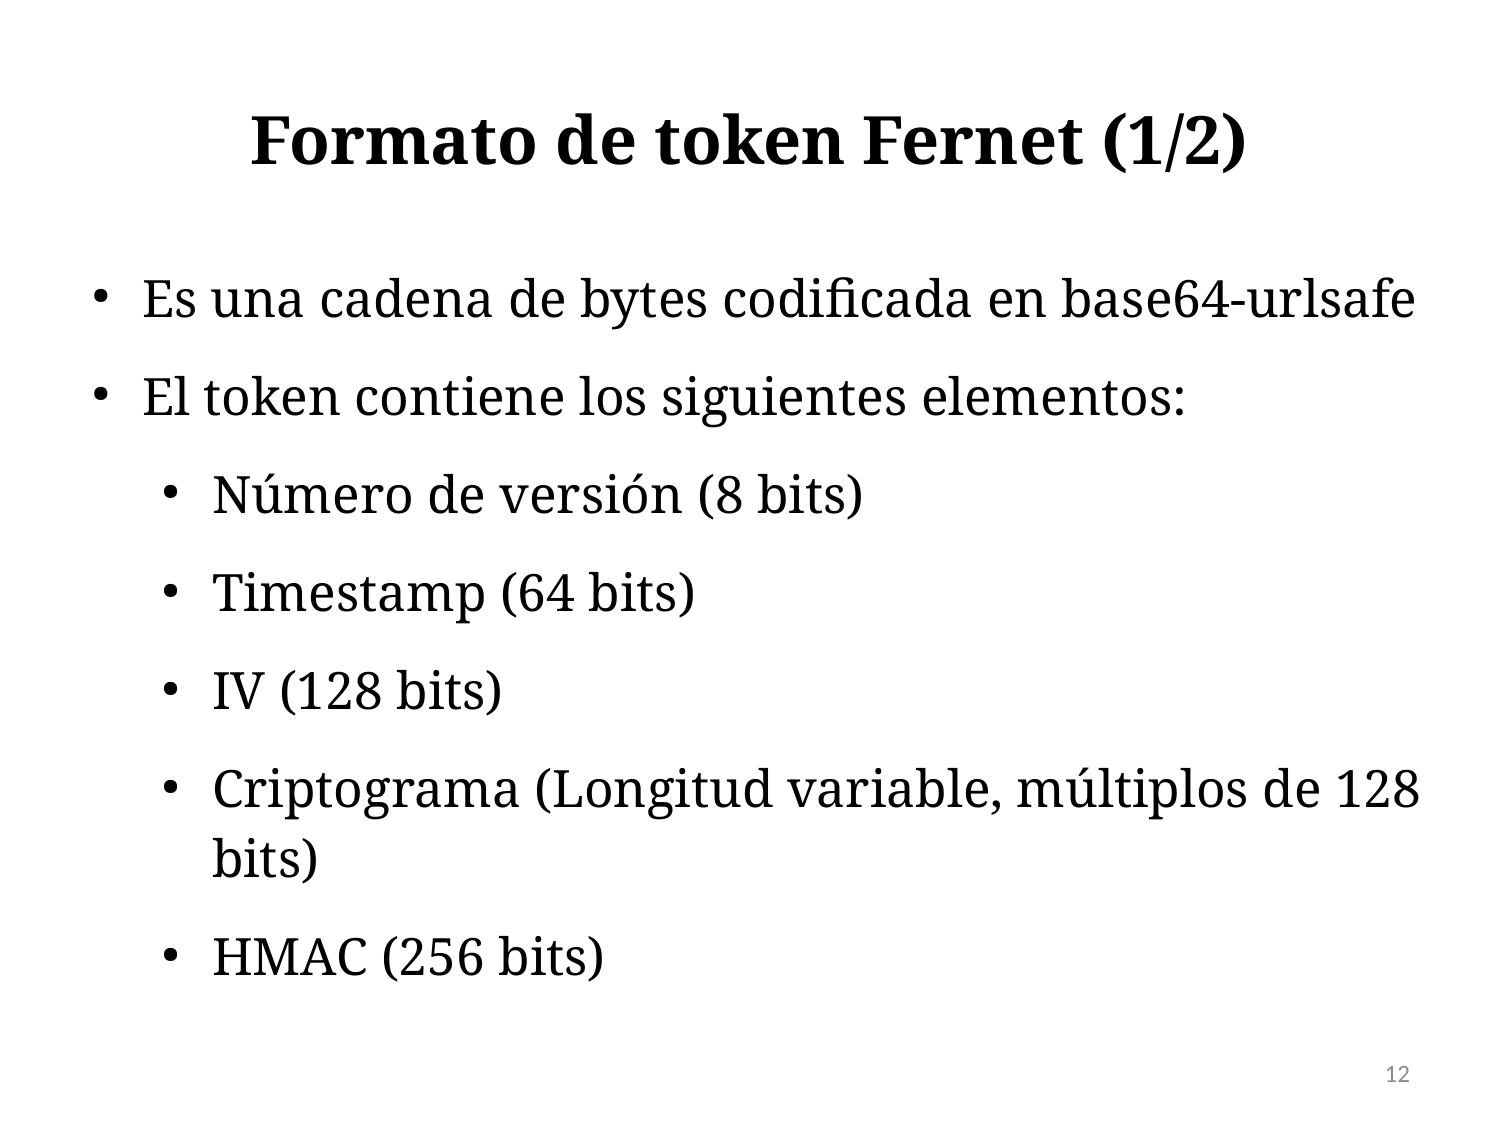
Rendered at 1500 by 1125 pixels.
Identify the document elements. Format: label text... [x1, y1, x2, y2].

list Es una cadena de bytes codificada en base64-urlsafe El token contiene los siguientes elementos: Número de versión (8 bits) Timestamp (64 bits) IV (128 bits) Criptograma (Longitud variable, múltiplos de 128 bits) HMAC (256 bits) [75, 262, 1425, 1005]
title Formato de token Fernet (1/2) [75, 45, 1425, 233]
